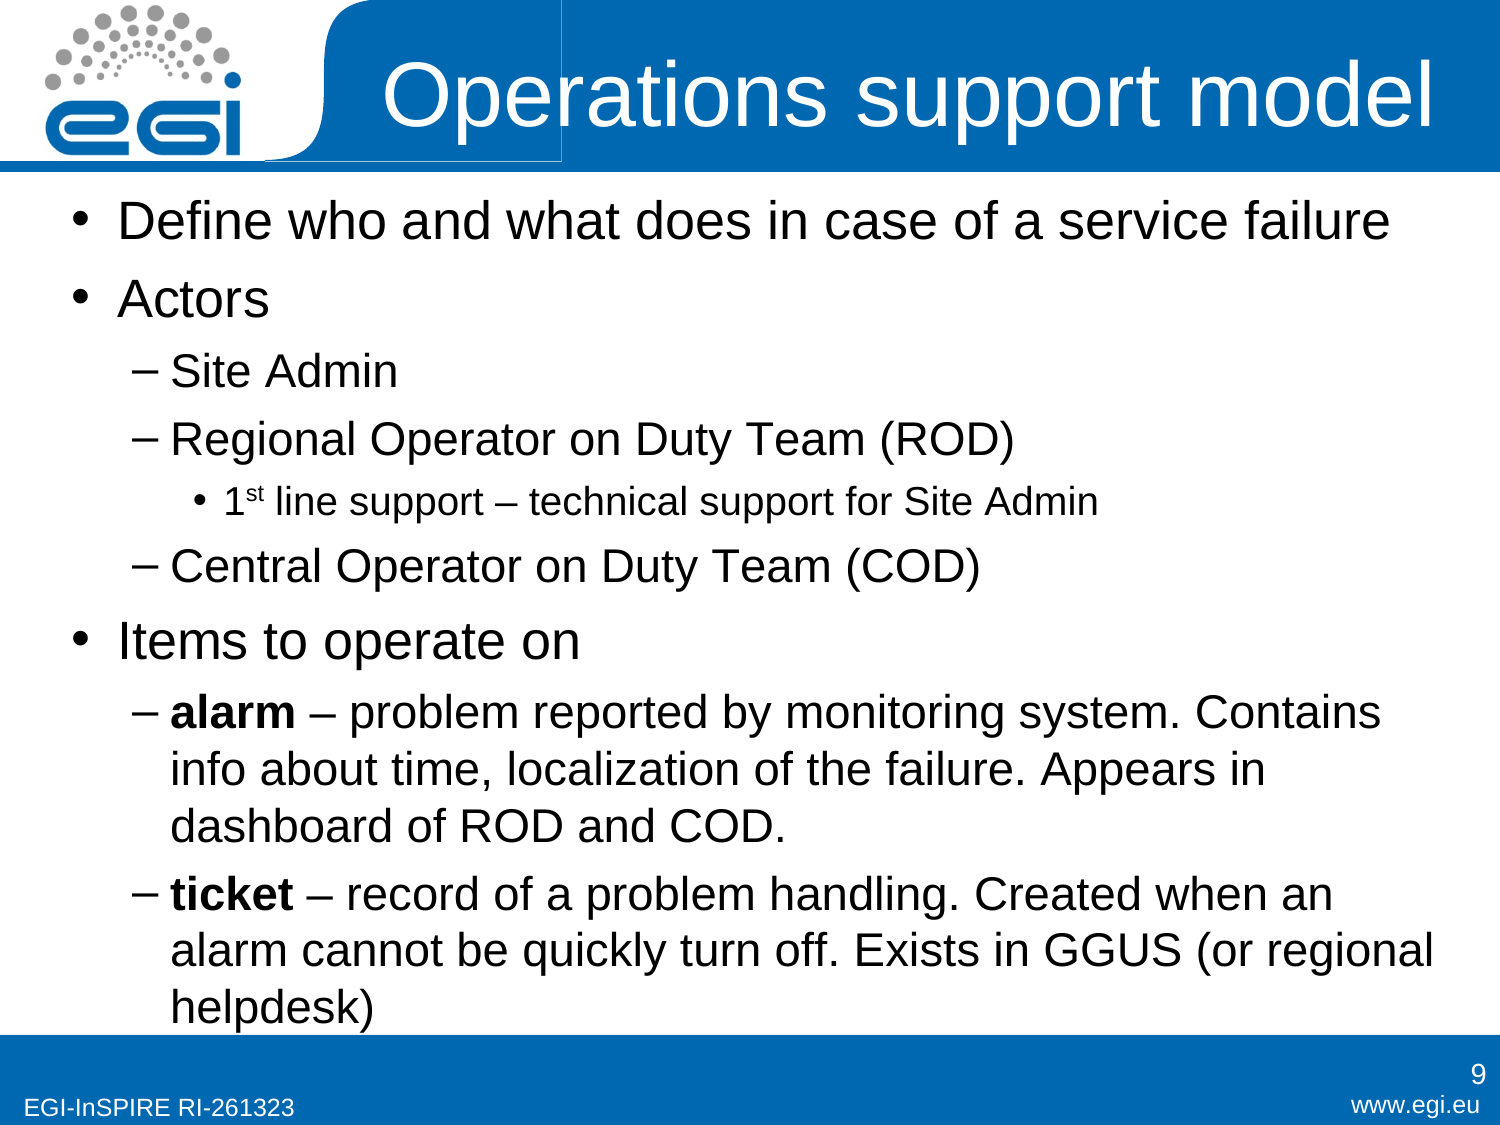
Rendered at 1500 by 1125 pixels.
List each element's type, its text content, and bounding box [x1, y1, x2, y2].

picture [0, 0, 265, 161]
list Define who and what does in case of a service failure Actors Site Admin Regional Operator on Duty Team (ROD) 1st line support – technical support for Site Admin Central Operator on Duty Team (COD) Items to operate on alarm – problem reported by monitoring system. Contains info about time, localization of the failure. Appears in dashboard of ROD and COD. ticket – record of a problem handling. Created when an alarm cannot be quickly turn off. Exists in GGUS (or regional helpdesk) [56, 177, 1466, 1052]
title Operations support model [348, 0, 1471, 216]
